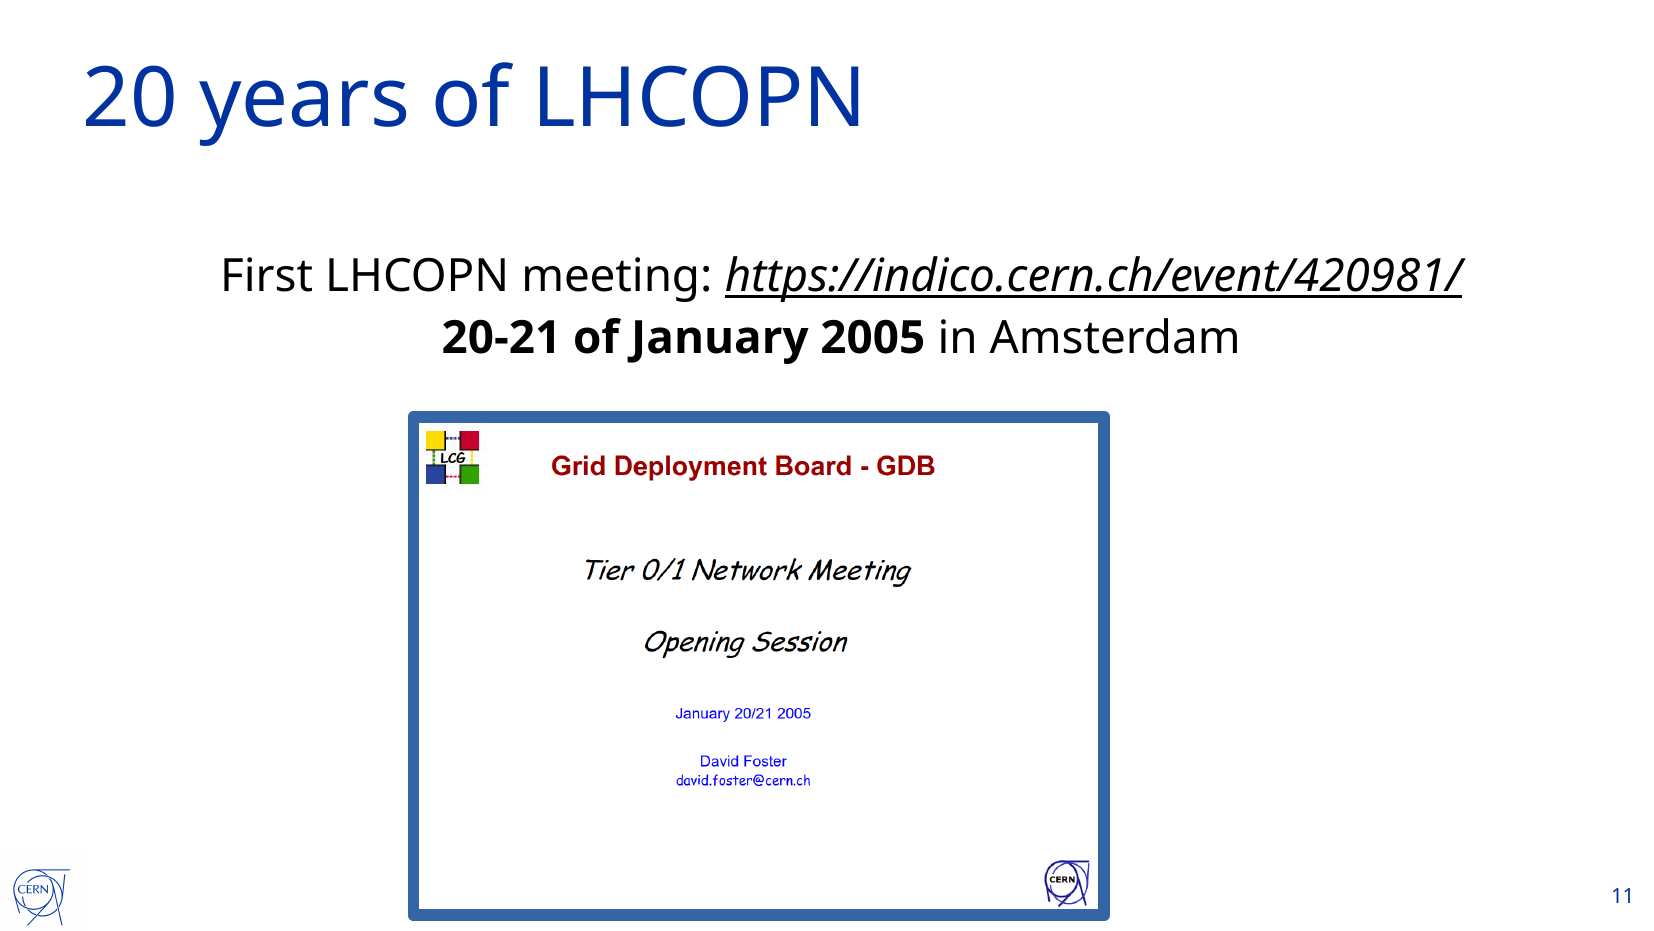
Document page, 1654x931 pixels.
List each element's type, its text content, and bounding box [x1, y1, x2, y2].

picture [0, 850, 76, 931]
title 20 years of LHCOPN [82, 37, 1571, 172]
text_box First LHCOPN meeting: https://indico.cern.ch/event/420981/ 20-21 of January 2005 in Amsterdam [76, 172, 1607, 931]
picture [419, 422, 1099, 910]
